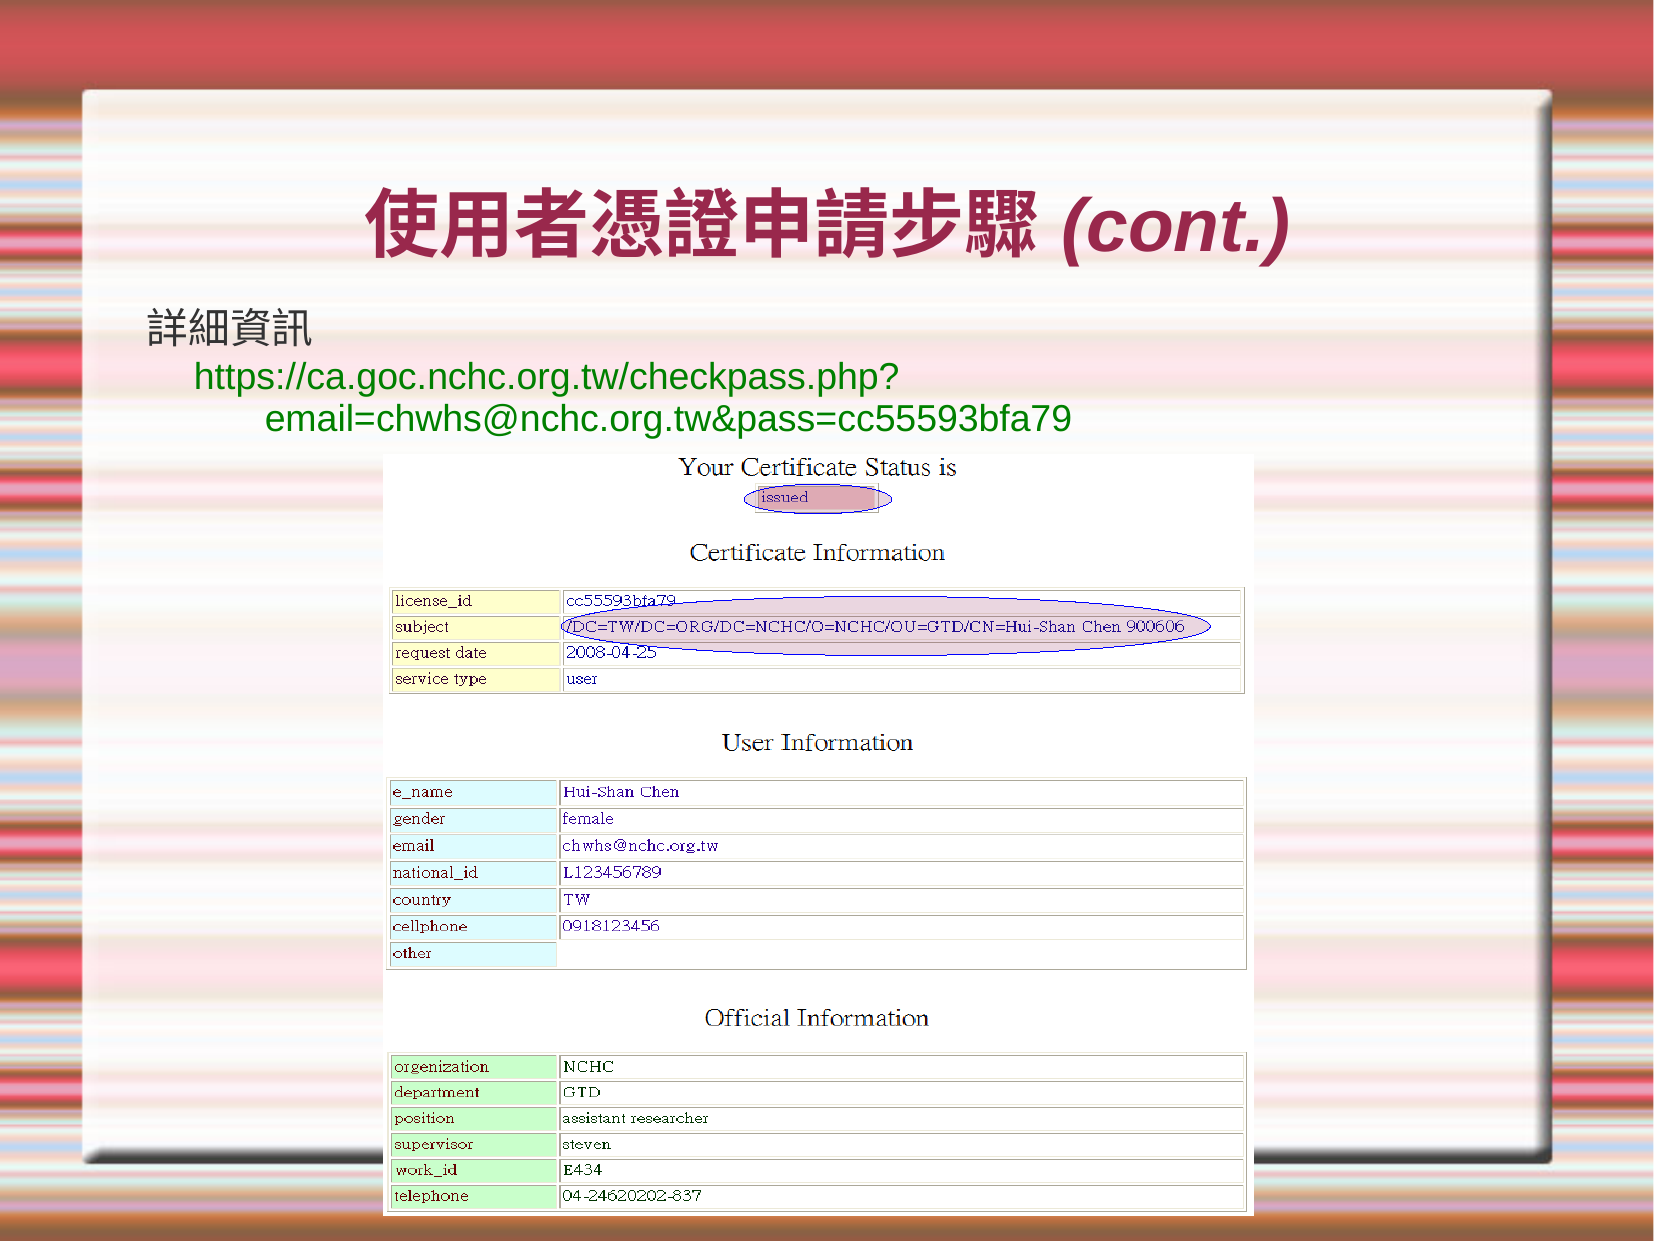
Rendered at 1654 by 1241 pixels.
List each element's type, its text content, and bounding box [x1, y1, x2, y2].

list 詳細資訊 https://ca.goc.nchc.org.tw/checkpass.php?email=chwhs@nchc.org.tw&pass=cc55593bfa79 [134, 295, 1516, 1118]
text_box [561, 596, 1211, 656]
title 使用者憑證申請步驟(cont.) [121, 122, 1534, 315]
picture [0, 0, 1654, 1241]
text_box [744, 484, 892, 514]
